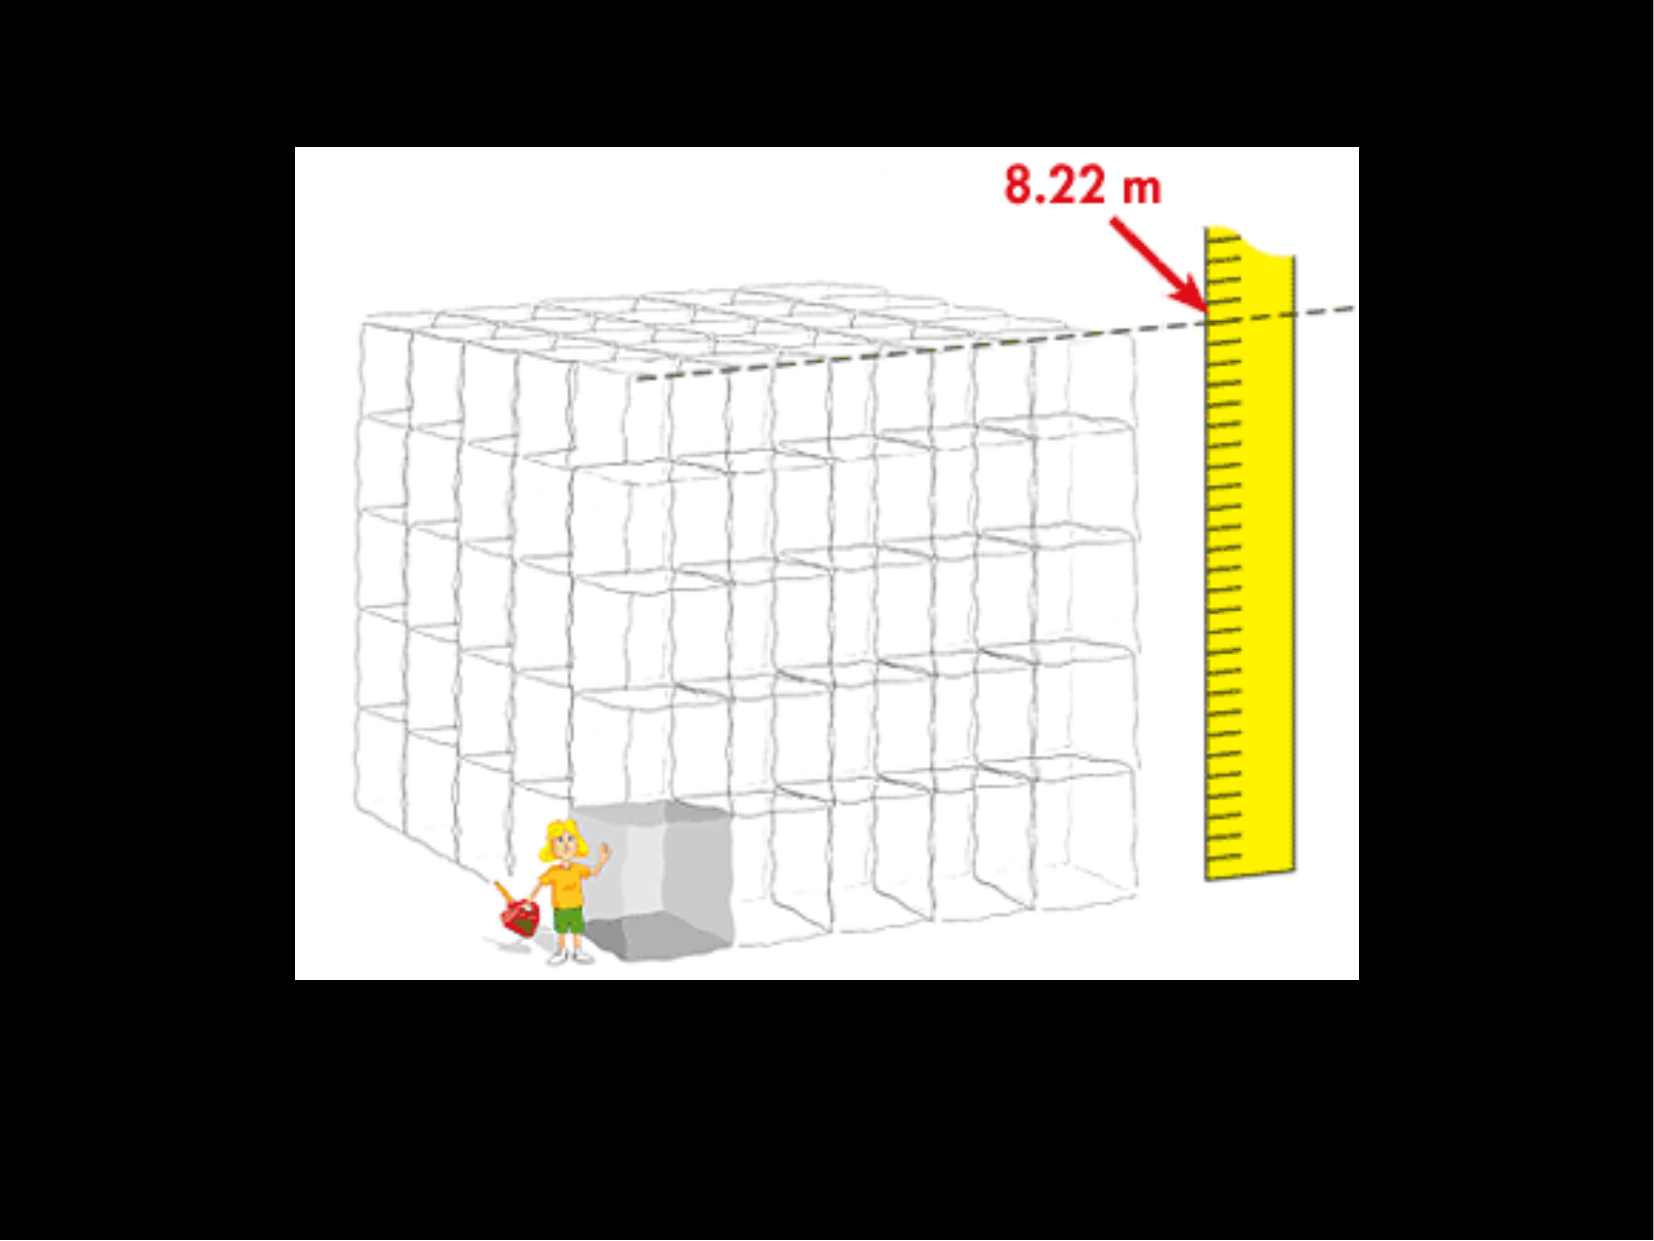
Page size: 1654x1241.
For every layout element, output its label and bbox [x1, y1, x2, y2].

picture [295, 147, 1359, 980]
